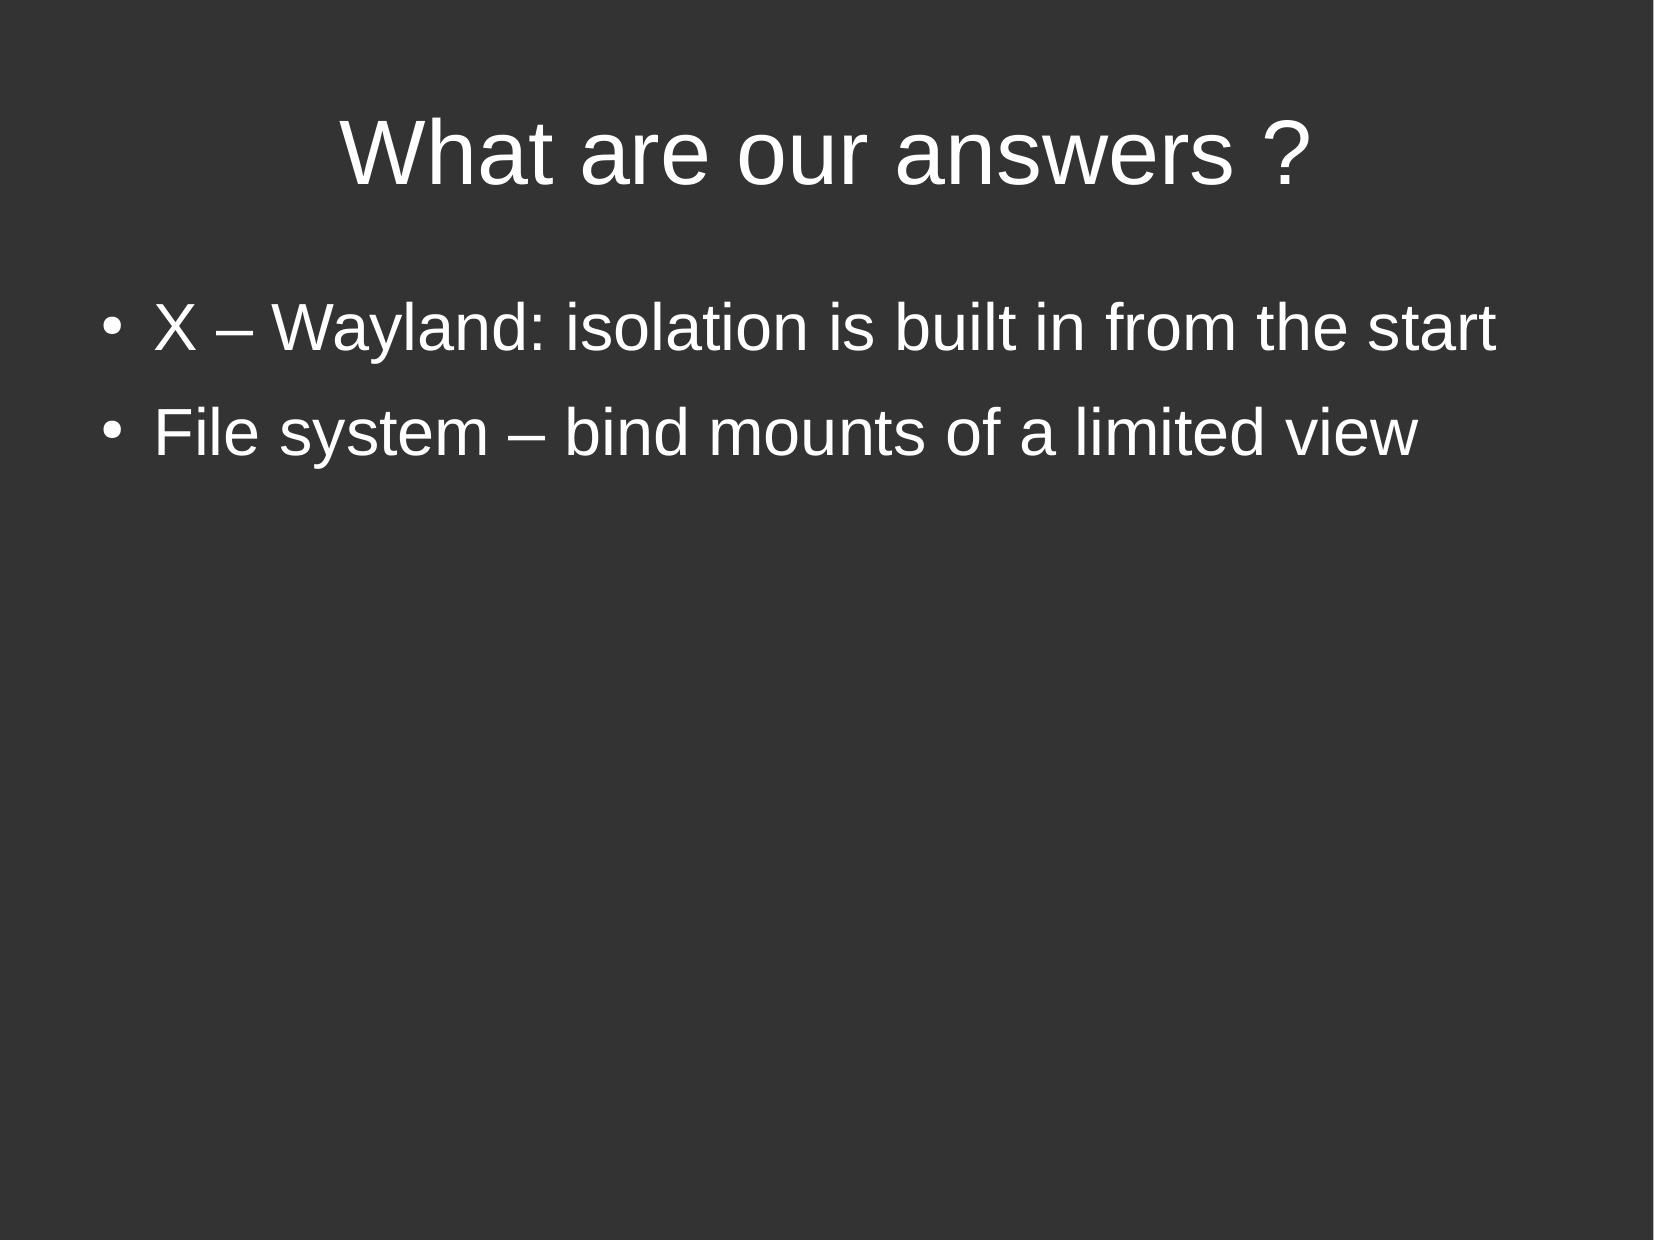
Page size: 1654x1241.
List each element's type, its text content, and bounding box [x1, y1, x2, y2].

list X – Wayland: isolation is built in from the start File system – bind mounts of a limited view [82, 290, 1571, 1171]
title What are our answers ? [82, 49, 1571, 257]
